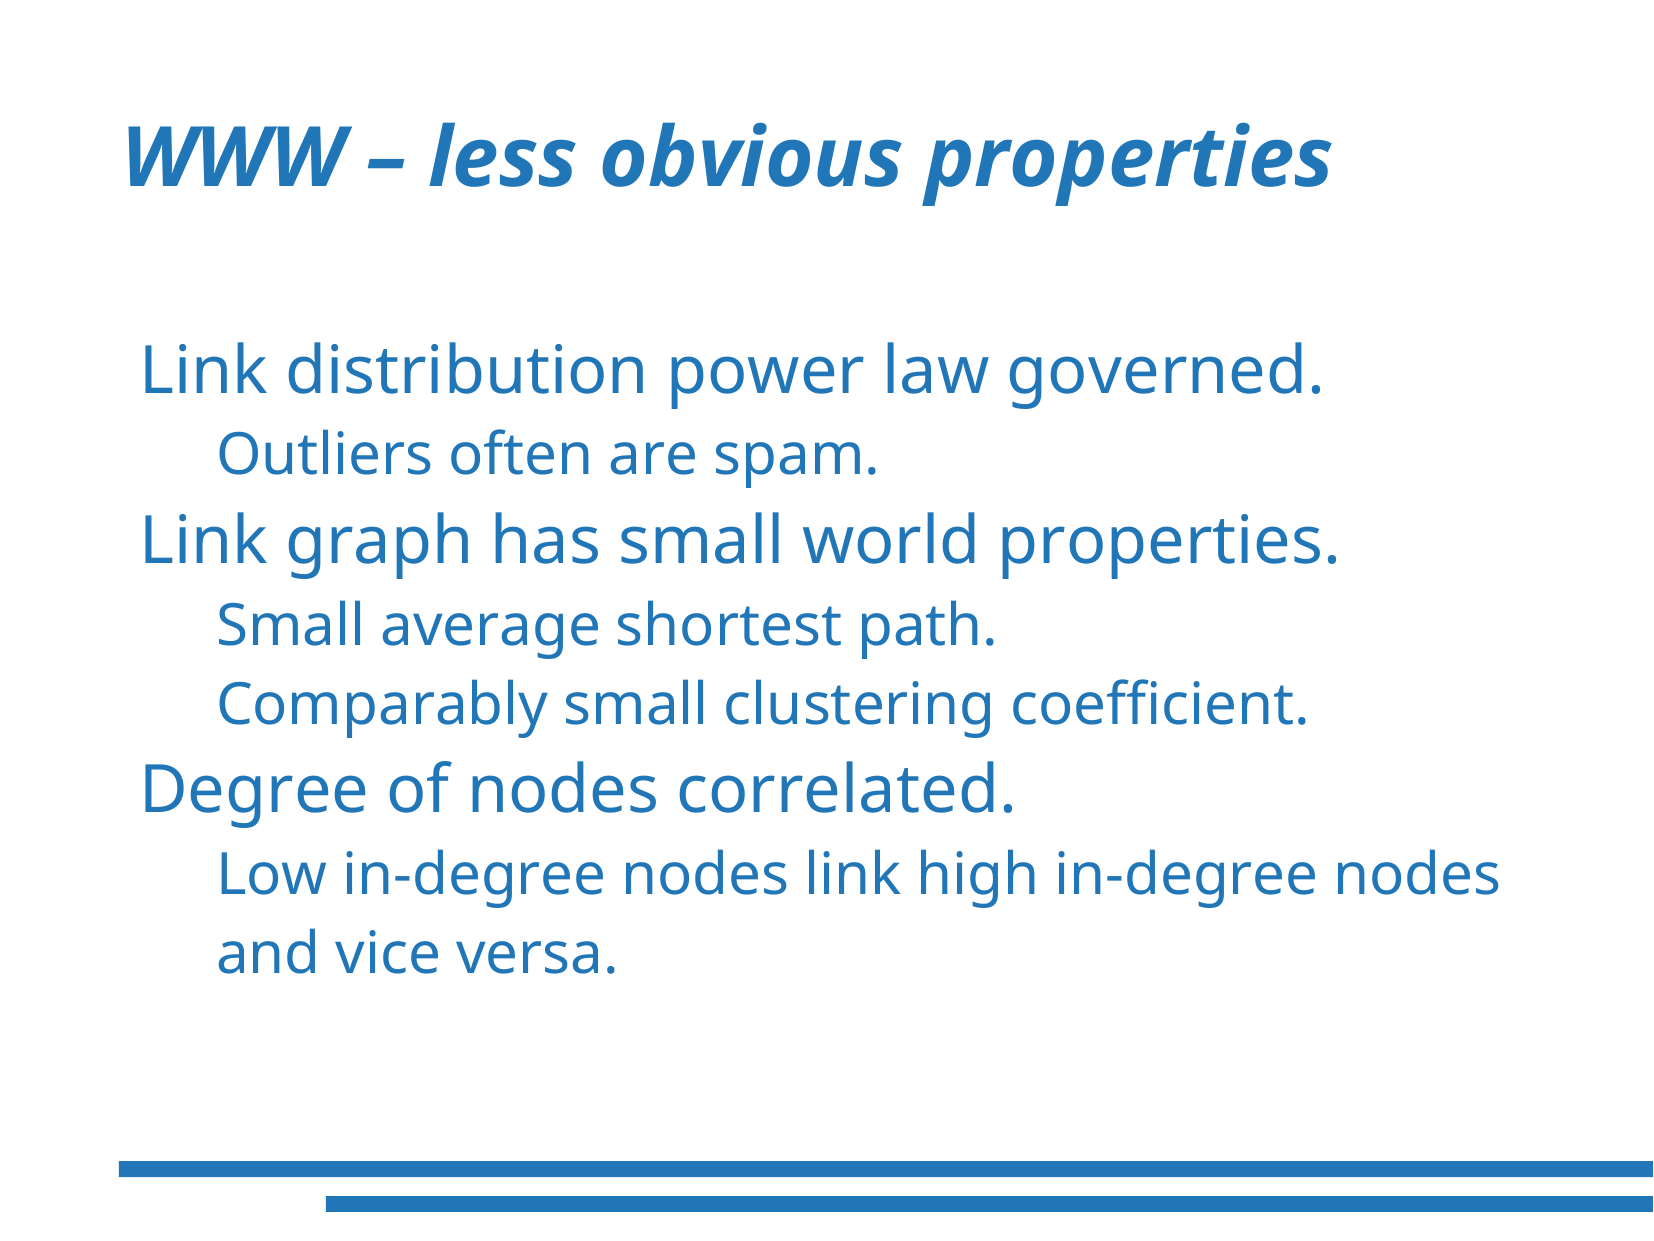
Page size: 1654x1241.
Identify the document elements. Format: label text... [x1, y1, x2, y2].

list Link distribution power law governed. Outliers often are spam. Link graph has small world properties. Small average shortest path. Comparably small clustering coefficient. Degree of nodes correlated. Low in-degree nodes link high in-degree nodes and vice versa. [121, 322, 1561, 1133]
title WWW – less obvious properties [121, 50, 1534, 258]
